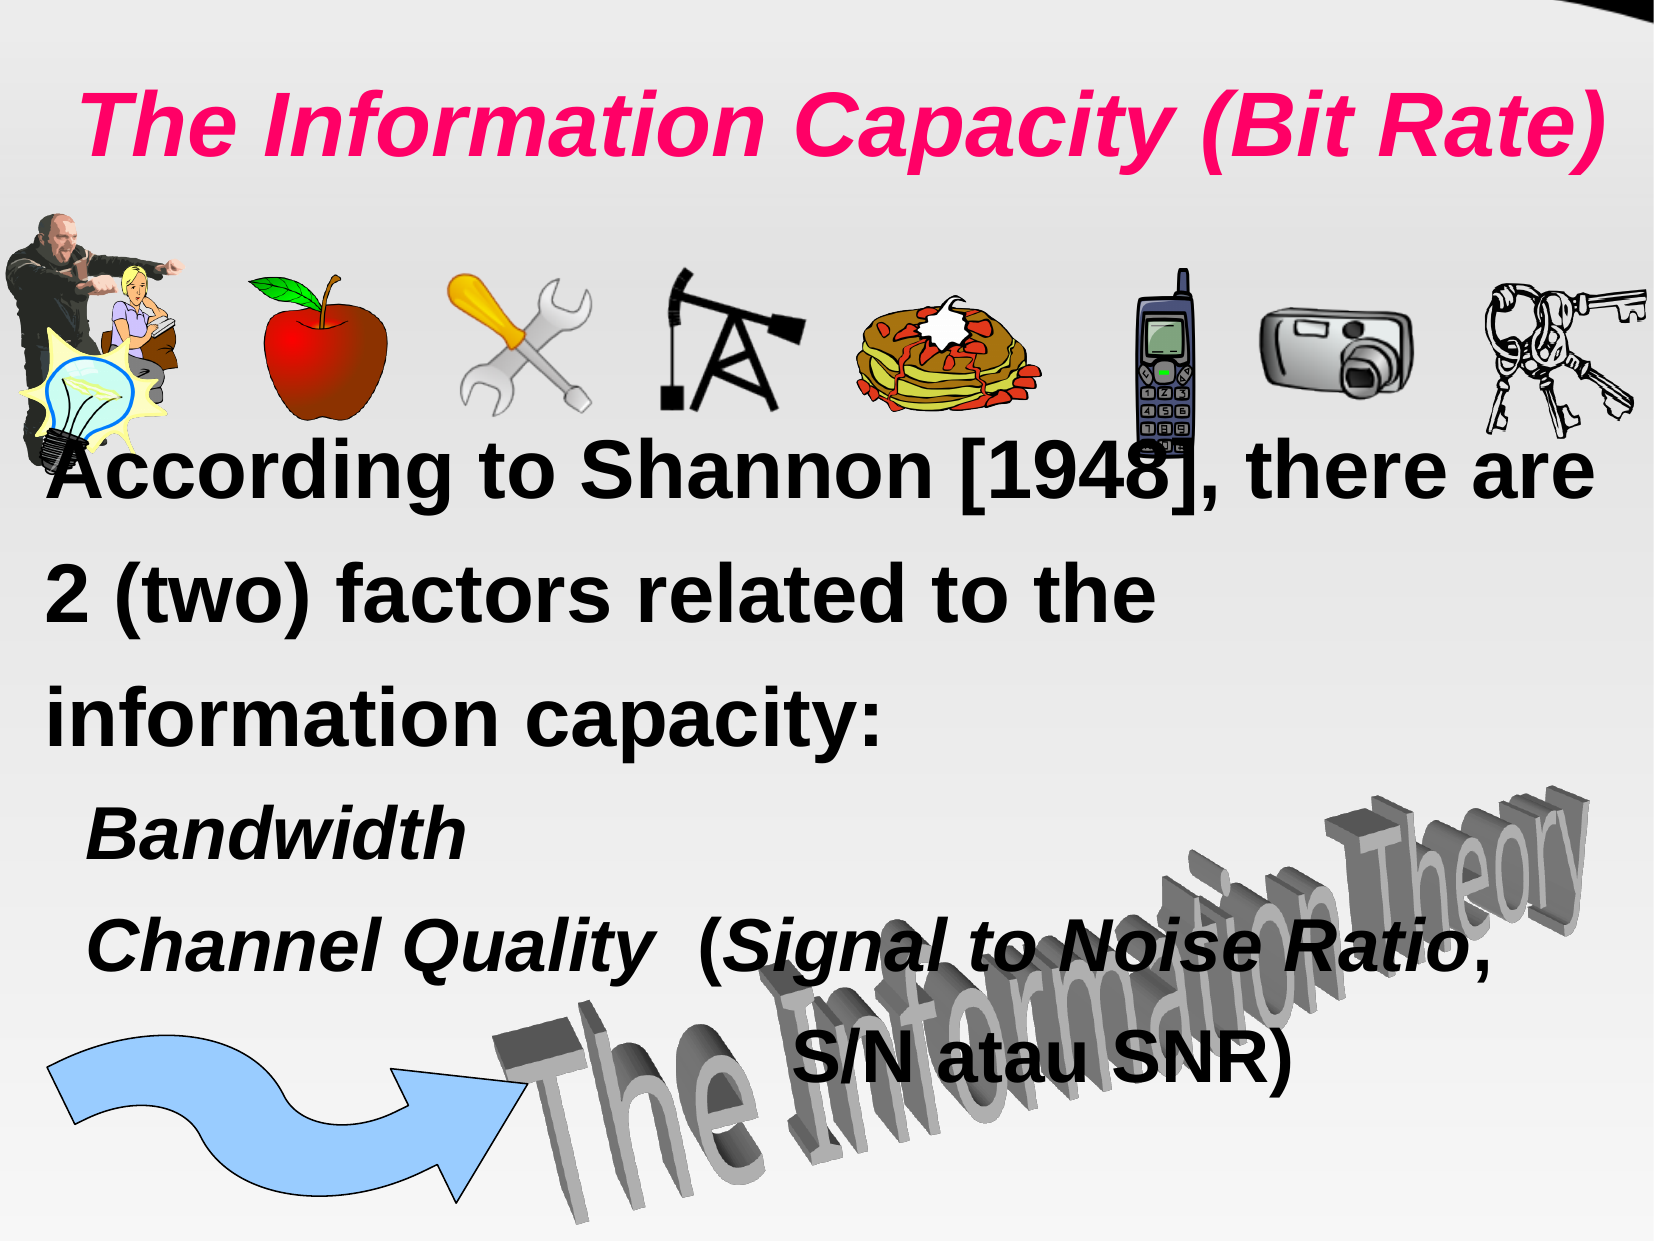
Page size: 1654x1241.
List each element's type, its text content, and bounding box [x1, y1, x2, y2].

text_box According to Shannon [1948], there are 2 (two) factors related to the information capacity: Bandwidth Channel Quality (Signal to Noise Ratio, S/N atau SNR)‏ [29, 383, 1624, 1022]
title The Information Capacity (Bit Rate)‏ [60, 17, 1625, 206]
picture [0, 0, 1654, 1241]
text_box [47, 1035, 528, 1204]
